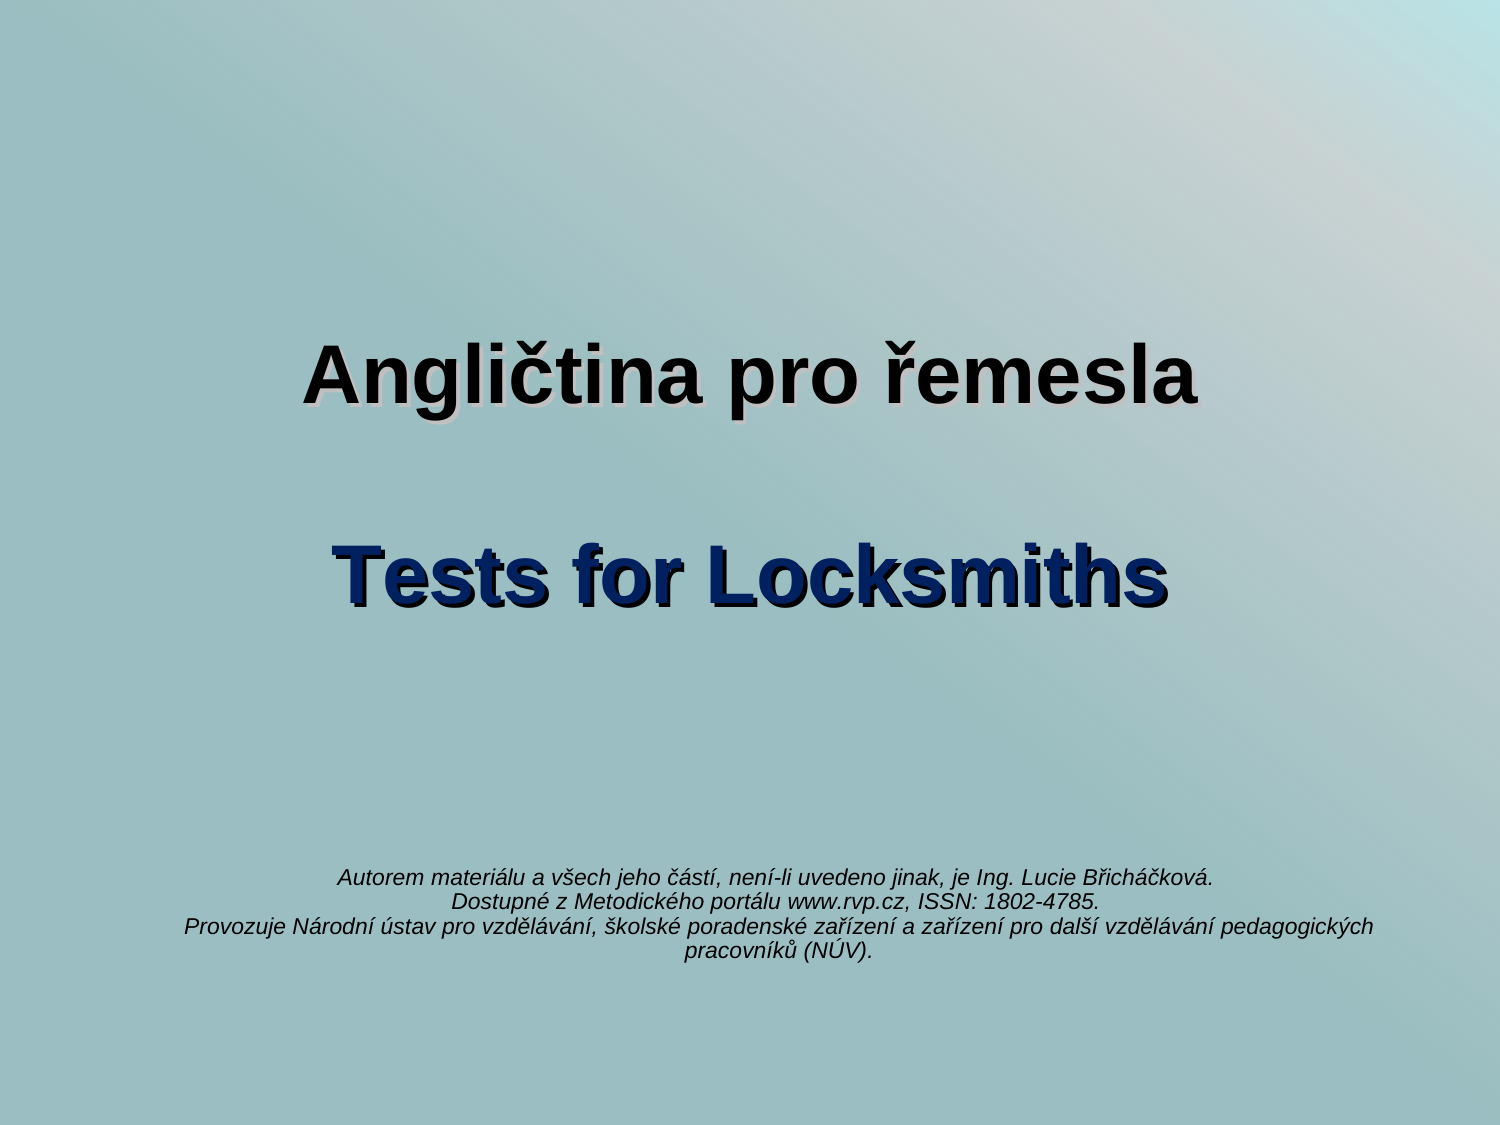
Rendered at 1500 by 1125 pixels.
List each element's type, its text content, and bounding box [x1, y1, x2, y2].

text_box Autorem materiálu a všech jeho částí, není-li uvedeno jinak, je Ing. Lucie Břicháčková. Dostupné z Metodického portálu www.rvp.cz, ISSN: 1802-4785. Provozuje Národní ústav pro vzdělávání, školské poradenské zařízení a zařízení pro další vzdělávání pedagogických pracovníků (NÚV). [112, 857, 1447, 976]
title Angličtina pro řemesla Tests for Locksmiths [112, 312, 1388, 628]
picture [0, 0, 1500, 1125]
